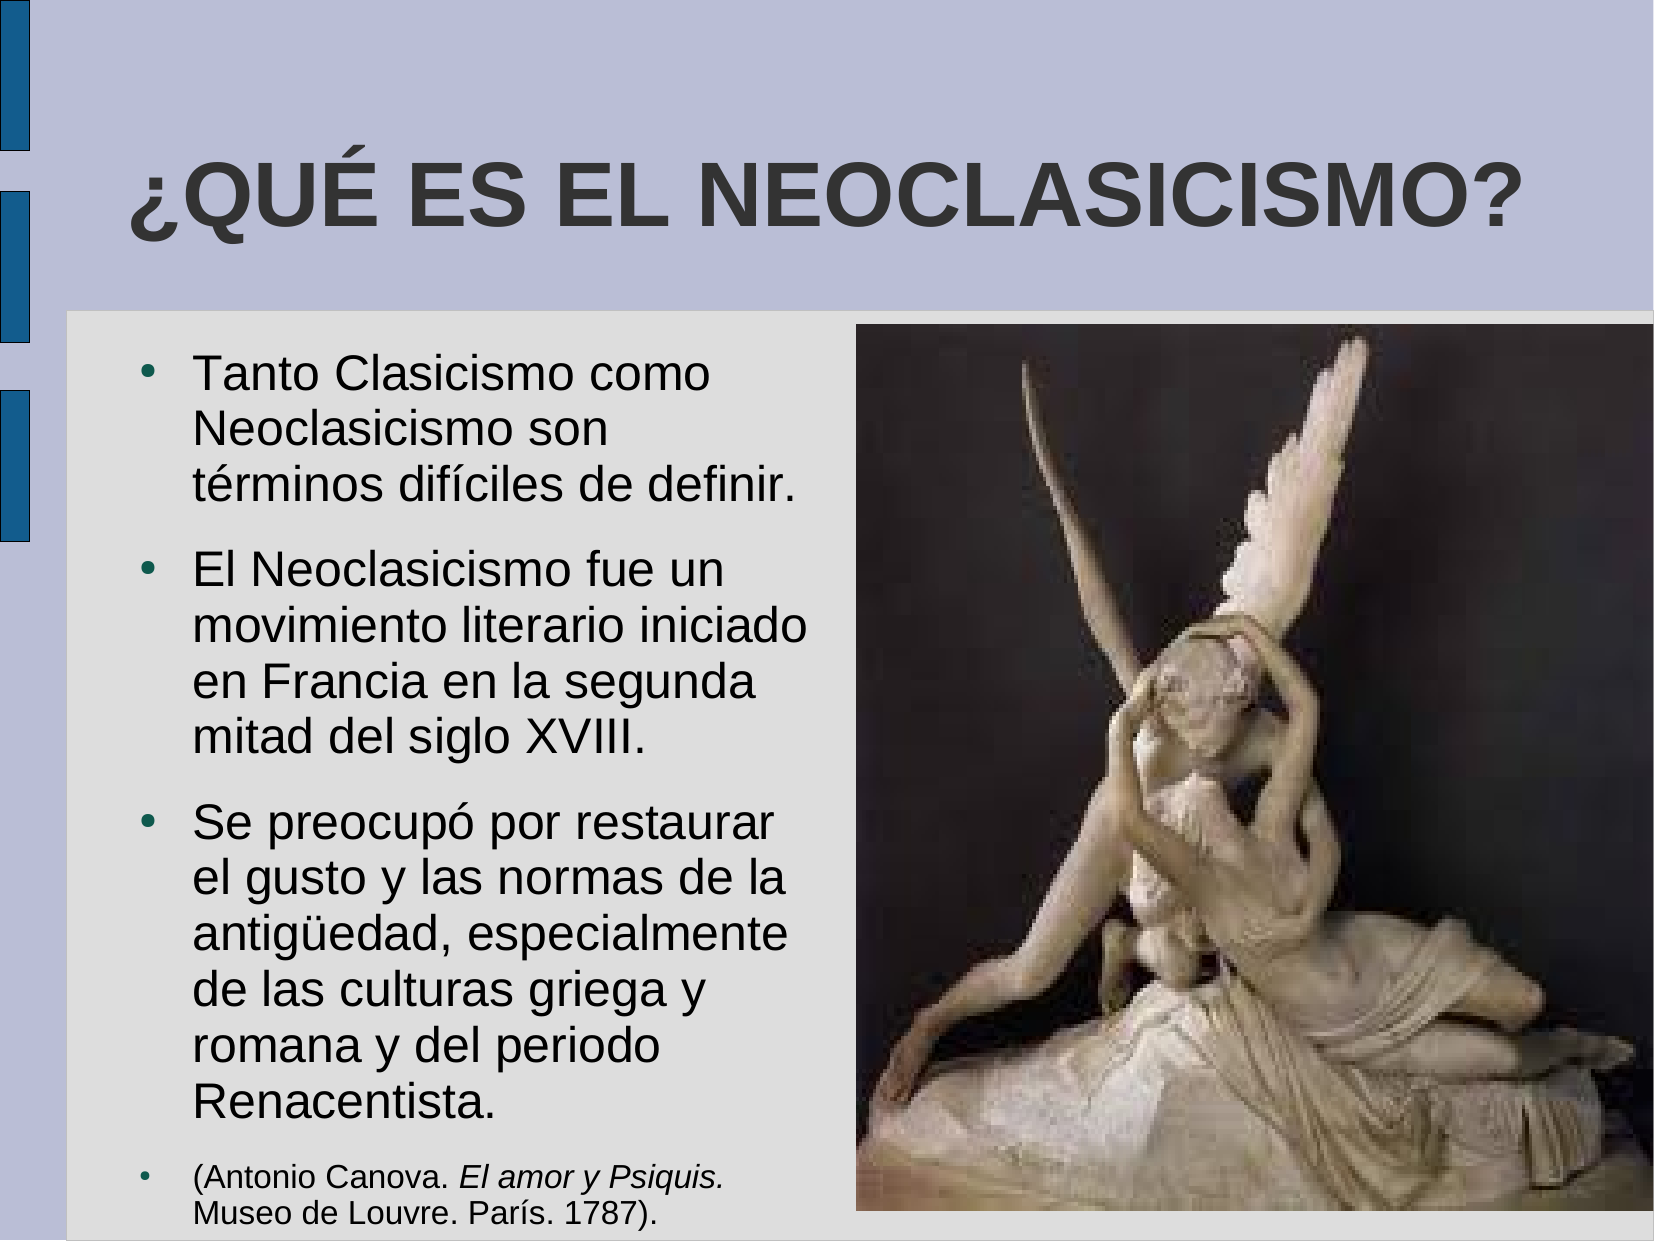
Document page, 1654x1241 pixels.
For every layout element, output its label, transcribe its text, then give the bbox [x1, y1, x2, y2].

list Tanto Clasicismo como Neoclasicismo son términos difíciles de definir. El Neoclasicismo fue un movimiento literario iniciado en Francia en la segunda mitad del siglo XVIII. Se preocupó por restaurar el gusto y las normas de la antigüedad, especialmente de las culturas griega y romana y del periodo Renacentista. (Antonio Canova. El amor y Psiquis. Museo de Louvre. París. 1787). [121, 344, 811, 1241]
title ¿QUÉ ES EL NEOCLASICISMO? [121, 98, 1534, 291]
picture [856, 324, 1654, 1211]
